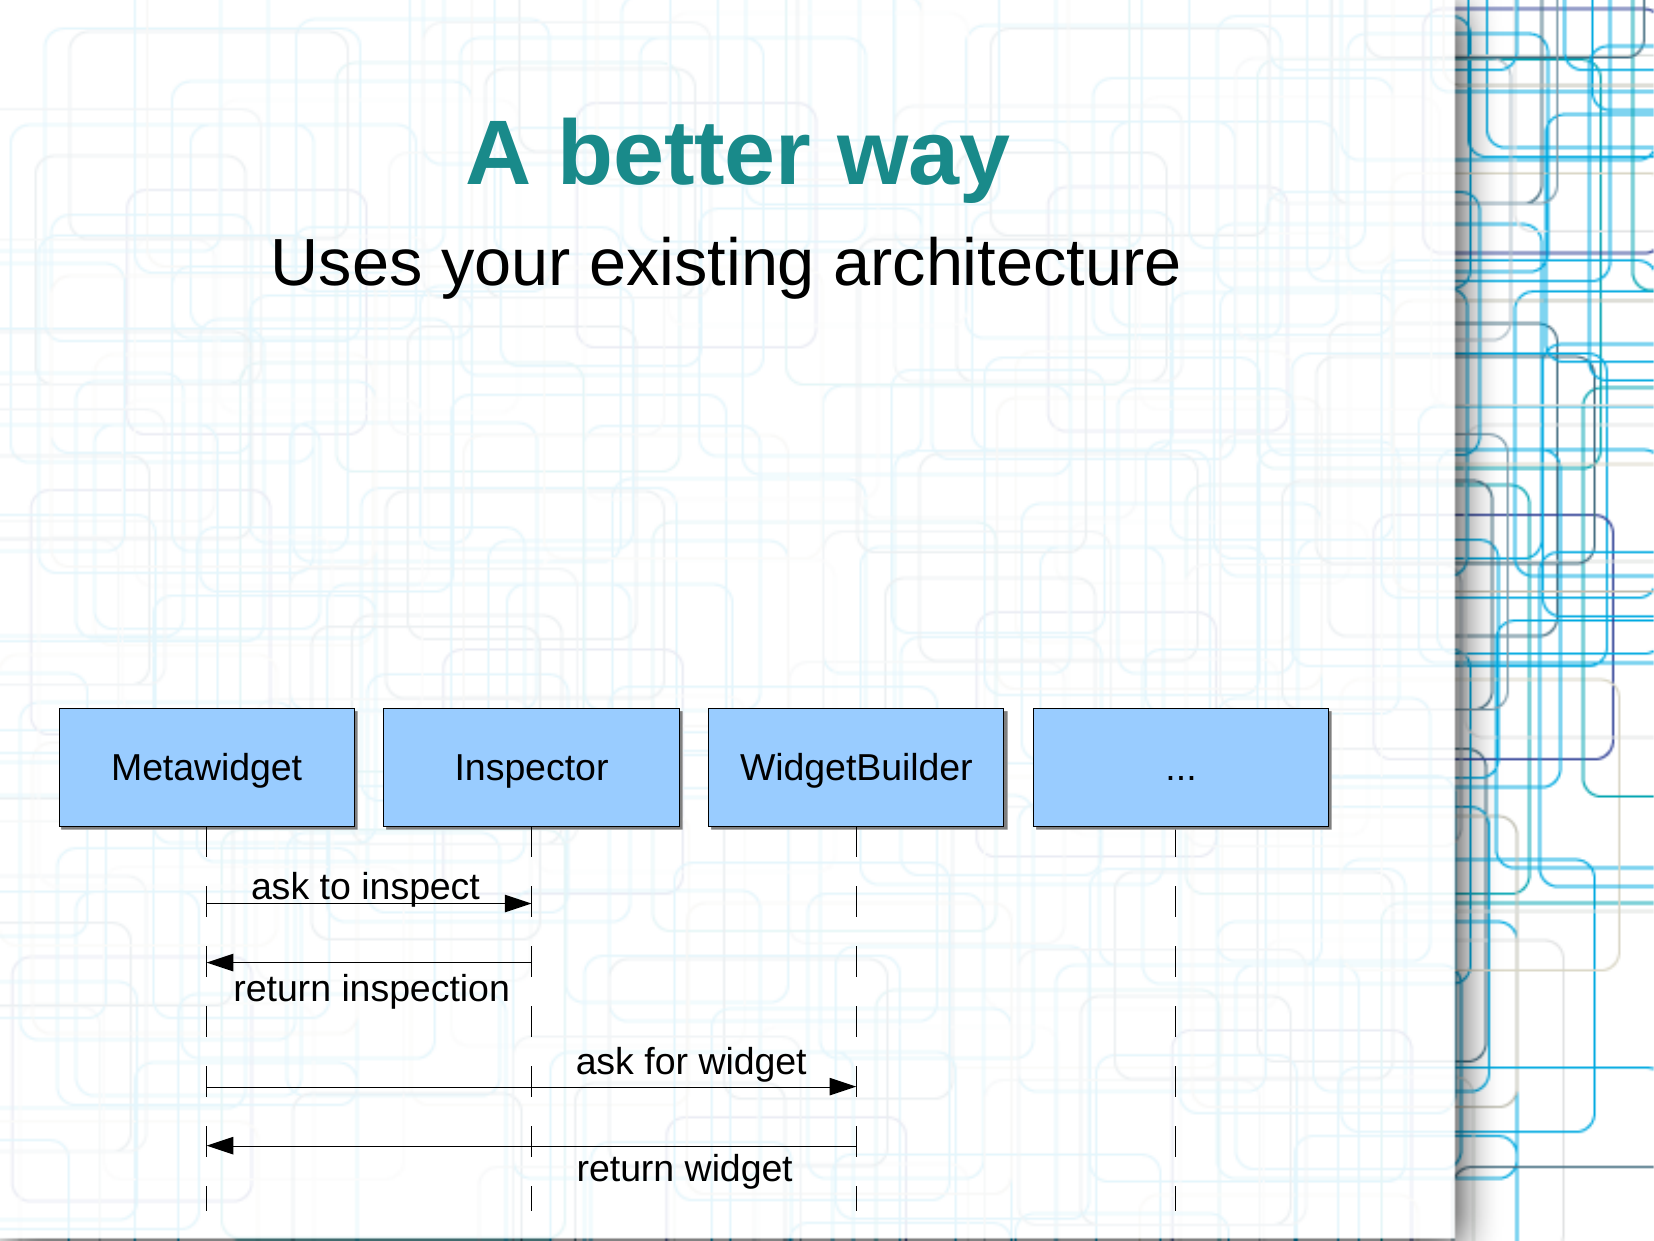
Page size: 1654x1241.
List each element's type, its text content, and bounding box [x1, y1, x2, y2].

text_box Inspector [383, 708, 680, 827]
text_box ... [1033, 708, 1329, 827]
text_box WidgetBuilder [708, 708, 1004, 827]
text_box return widget [561, 1139, 808, 1197]
text_box return inspection [218, 960, 525, 1018]
text_box ask to inspect [236, 858, 495, 916]
picture [0, 0, 1654, 1241]
text_box ask for widget [561, 1033, 821, 1091]
text_box Metawidget [59, 708, 355, 827]
title A better way [59, 56, 1418, 218]
text_box Uses your existing architecture [29, 218, 1424, 308]
